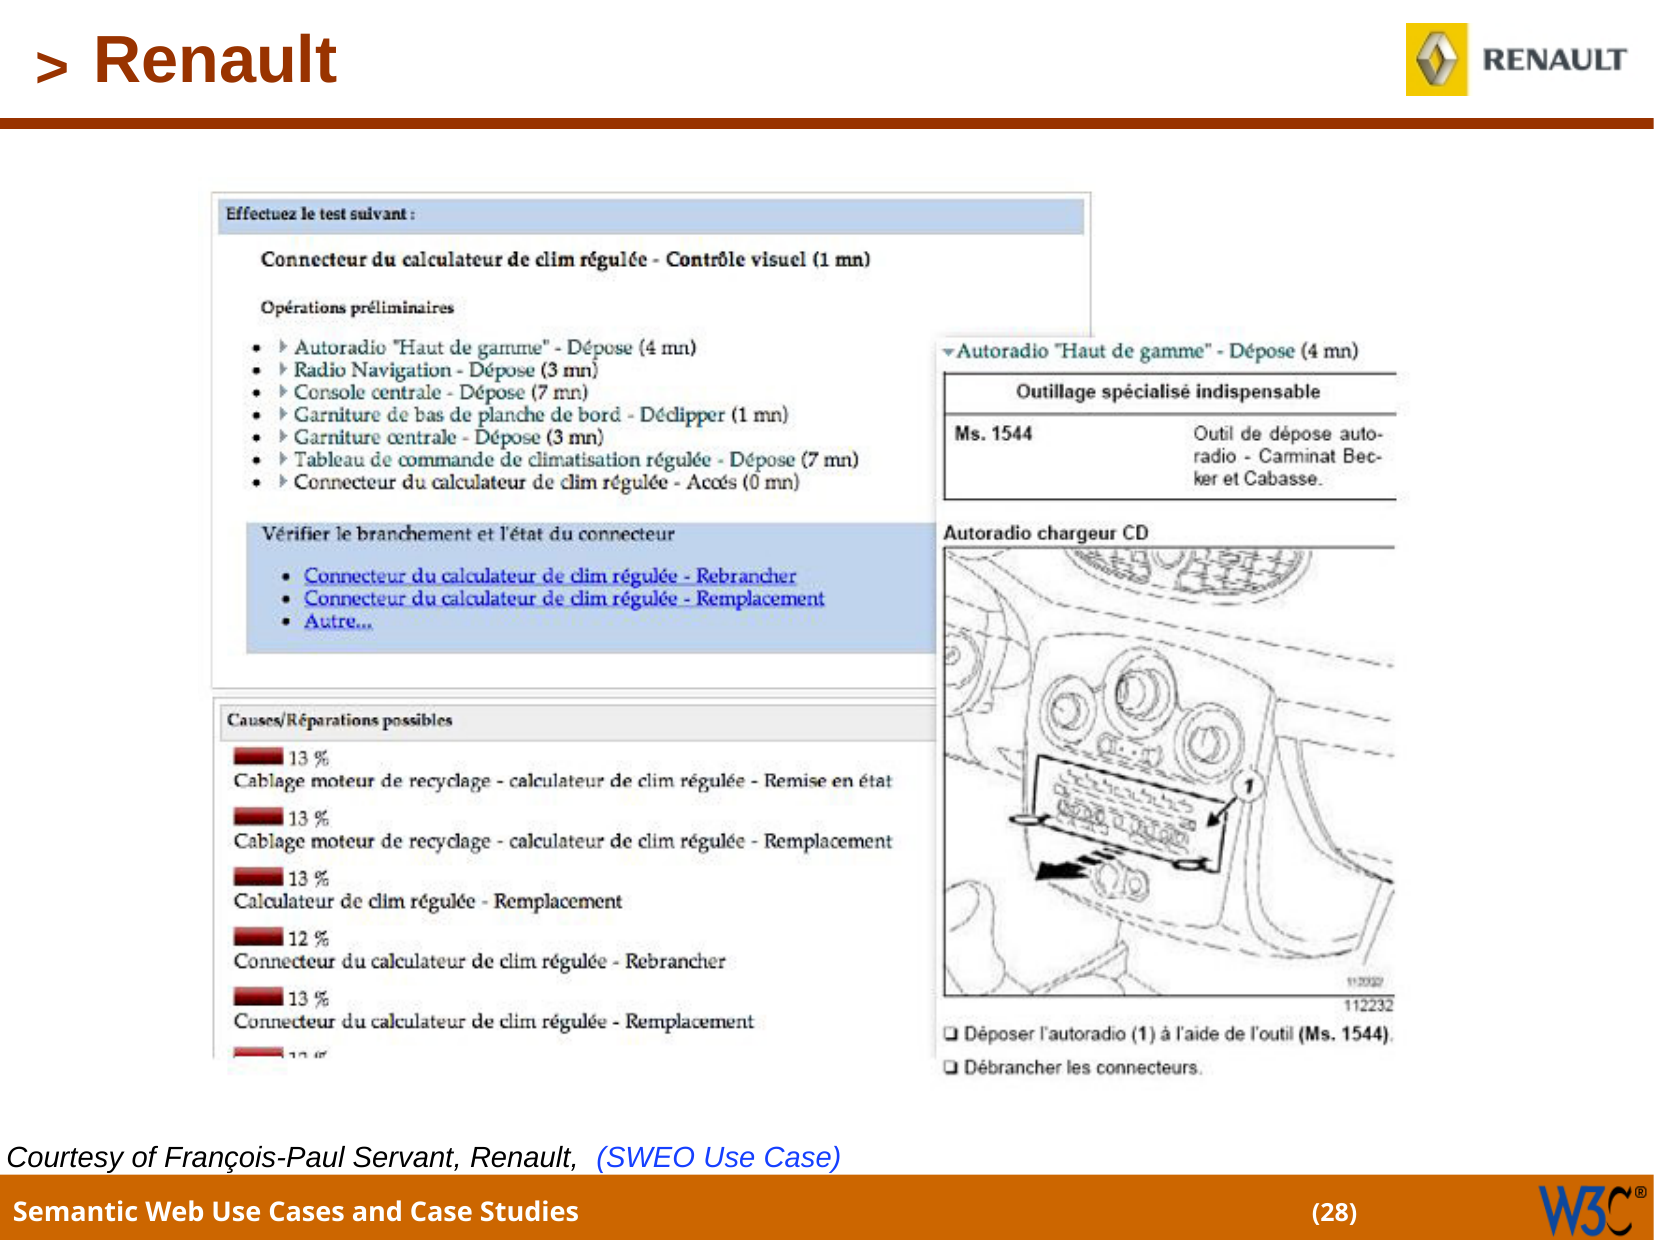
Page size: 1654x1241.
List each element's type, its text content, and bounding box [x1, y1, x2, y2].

picture [1535, 1183, 1651, 1240]
picture [198, 177, 1425, 1109]
title Renault [93, 0, 1493, 119]
picture [1406, 23, 1638, 96]
text_box Courtesy of François-Paul Servant, Renault, (SWEO Use Case) [6, 1139, 843, 1173]
